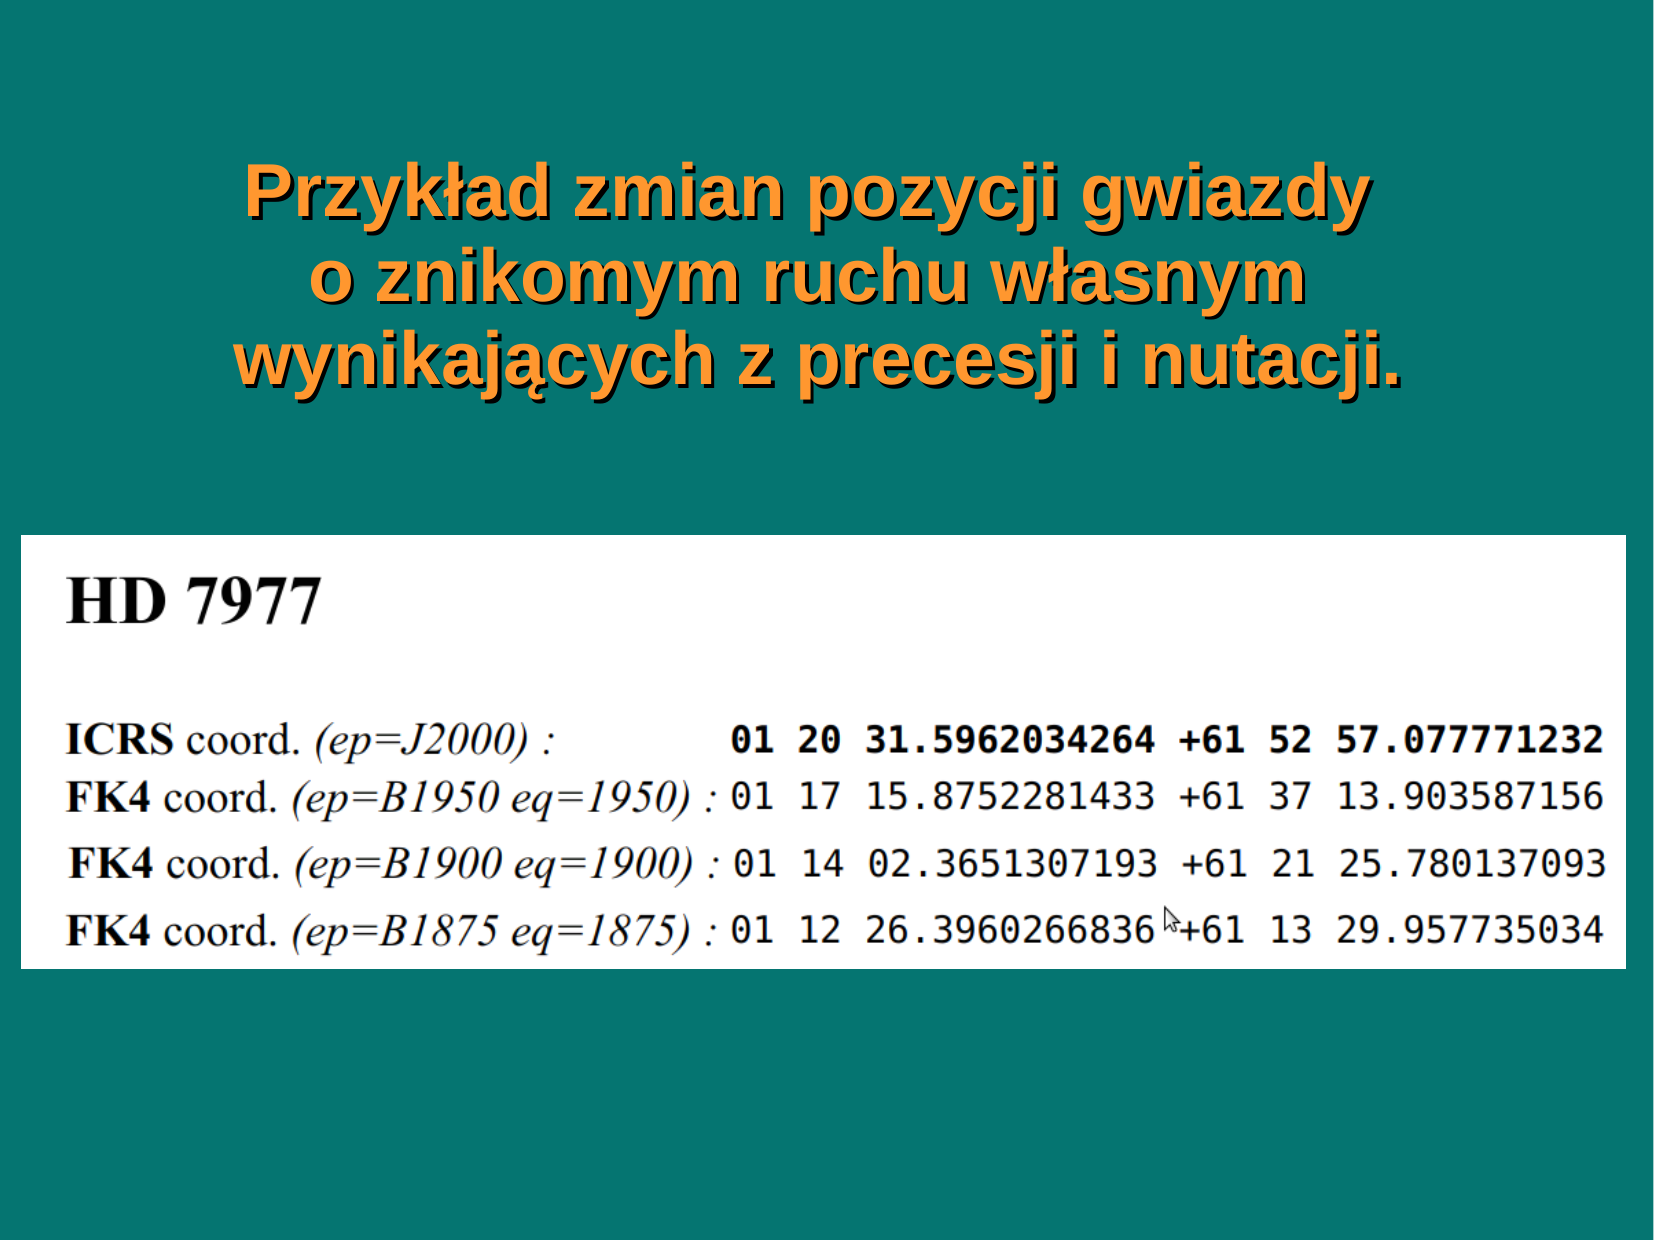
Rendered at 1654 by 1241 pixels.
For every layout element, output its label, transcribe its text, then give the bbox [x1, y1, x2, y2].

title Przykład zmian pozycji gwiazdy o znikomym ruchu własnym wynikających z precesji i nutacji. [74, 148, 1563, 401]
picture [21, 535, 1626, 969]
